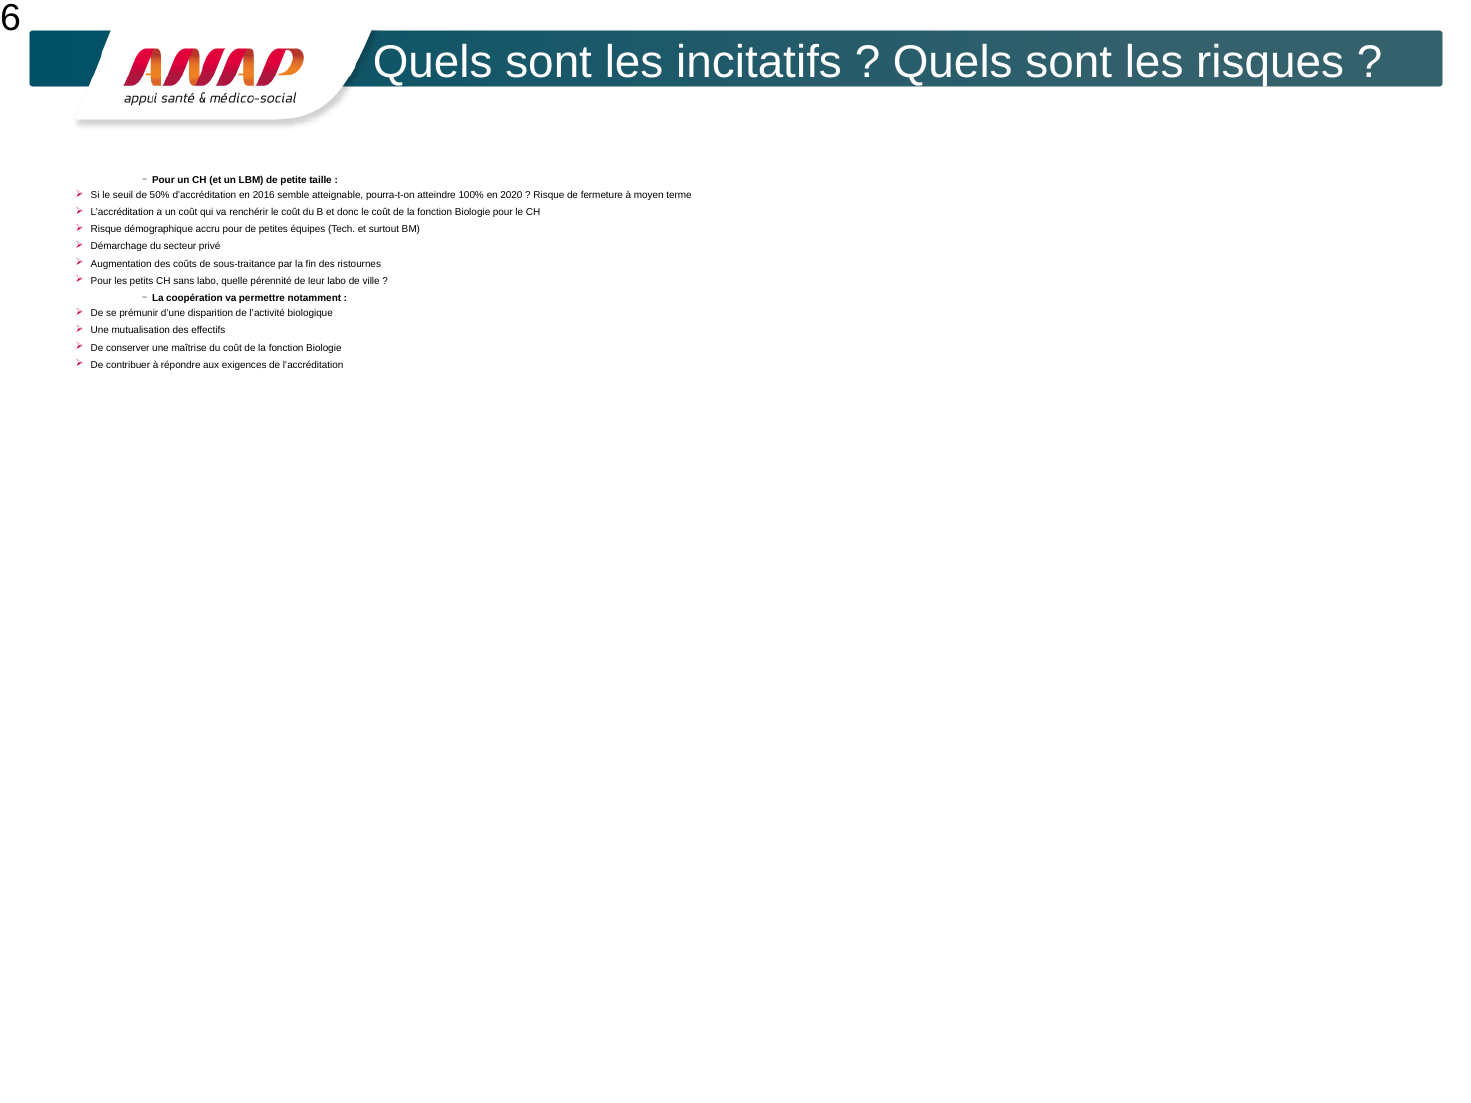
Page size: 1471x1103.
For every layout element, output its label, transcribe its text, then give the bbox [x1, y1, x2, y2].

list Pour un CH (et un LBM) de petite taille : Si le seuil de 50% d’accréditation en 2016 semble atteignable, pourra-t-on atteindre 100% en 2020 ? Risque de fermeture à moyen terme L’accréditation a un coût qui va renchérir le coût du B et donc le coût de la fonction Biologie pour le CH Risque démographique accru pour de petites équipes (Tech. et surtout BM) Démarchage du secteur privé Augmentation des coûts de sous-traitance par la fin des ristournes Pour les petits CH sans labo, quelle pérennité de leur labo de ville ? La coopération va permettre notamment : De se prémunir d’une disparition de l’activité biologique Une mutualisation des effectifs De conserver une maîtrise du coût de la fonction Biologie De contribuer à répondre aux exigences de l'accréditation [75, 173, 1434, 374]
title Quels sont les incitatifs ? Quels sont les risques ? [372, 31, 1442, 216]
picture [0, 0, 1471, 155]
